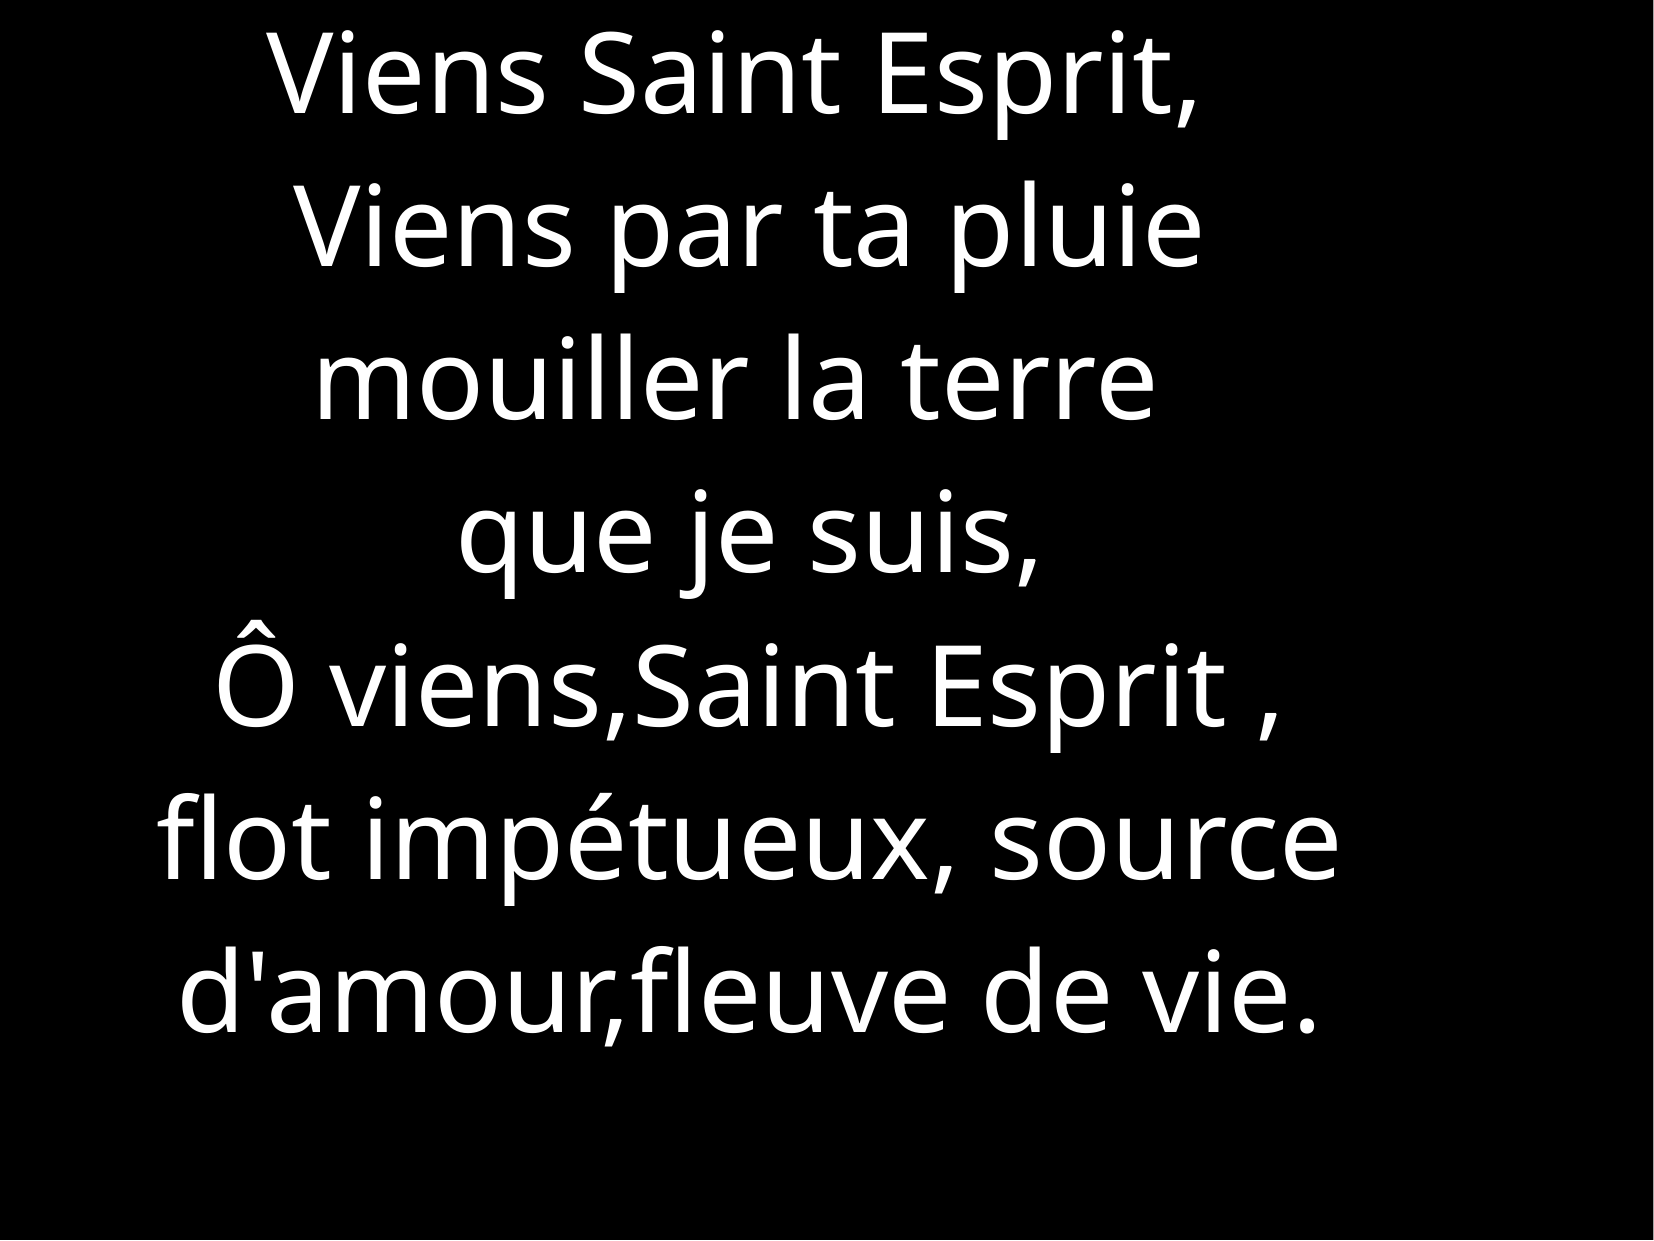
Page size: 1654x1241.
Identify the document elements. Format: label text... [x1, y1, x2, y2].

subtitle Viens Saint Esprit, Viens par ta pluie mouiller la terre que je suis, Ô viens,Saint Esprit , flot impétueux, source d'amour,fleuve de vie. [75, 0, 1425, 1233]
